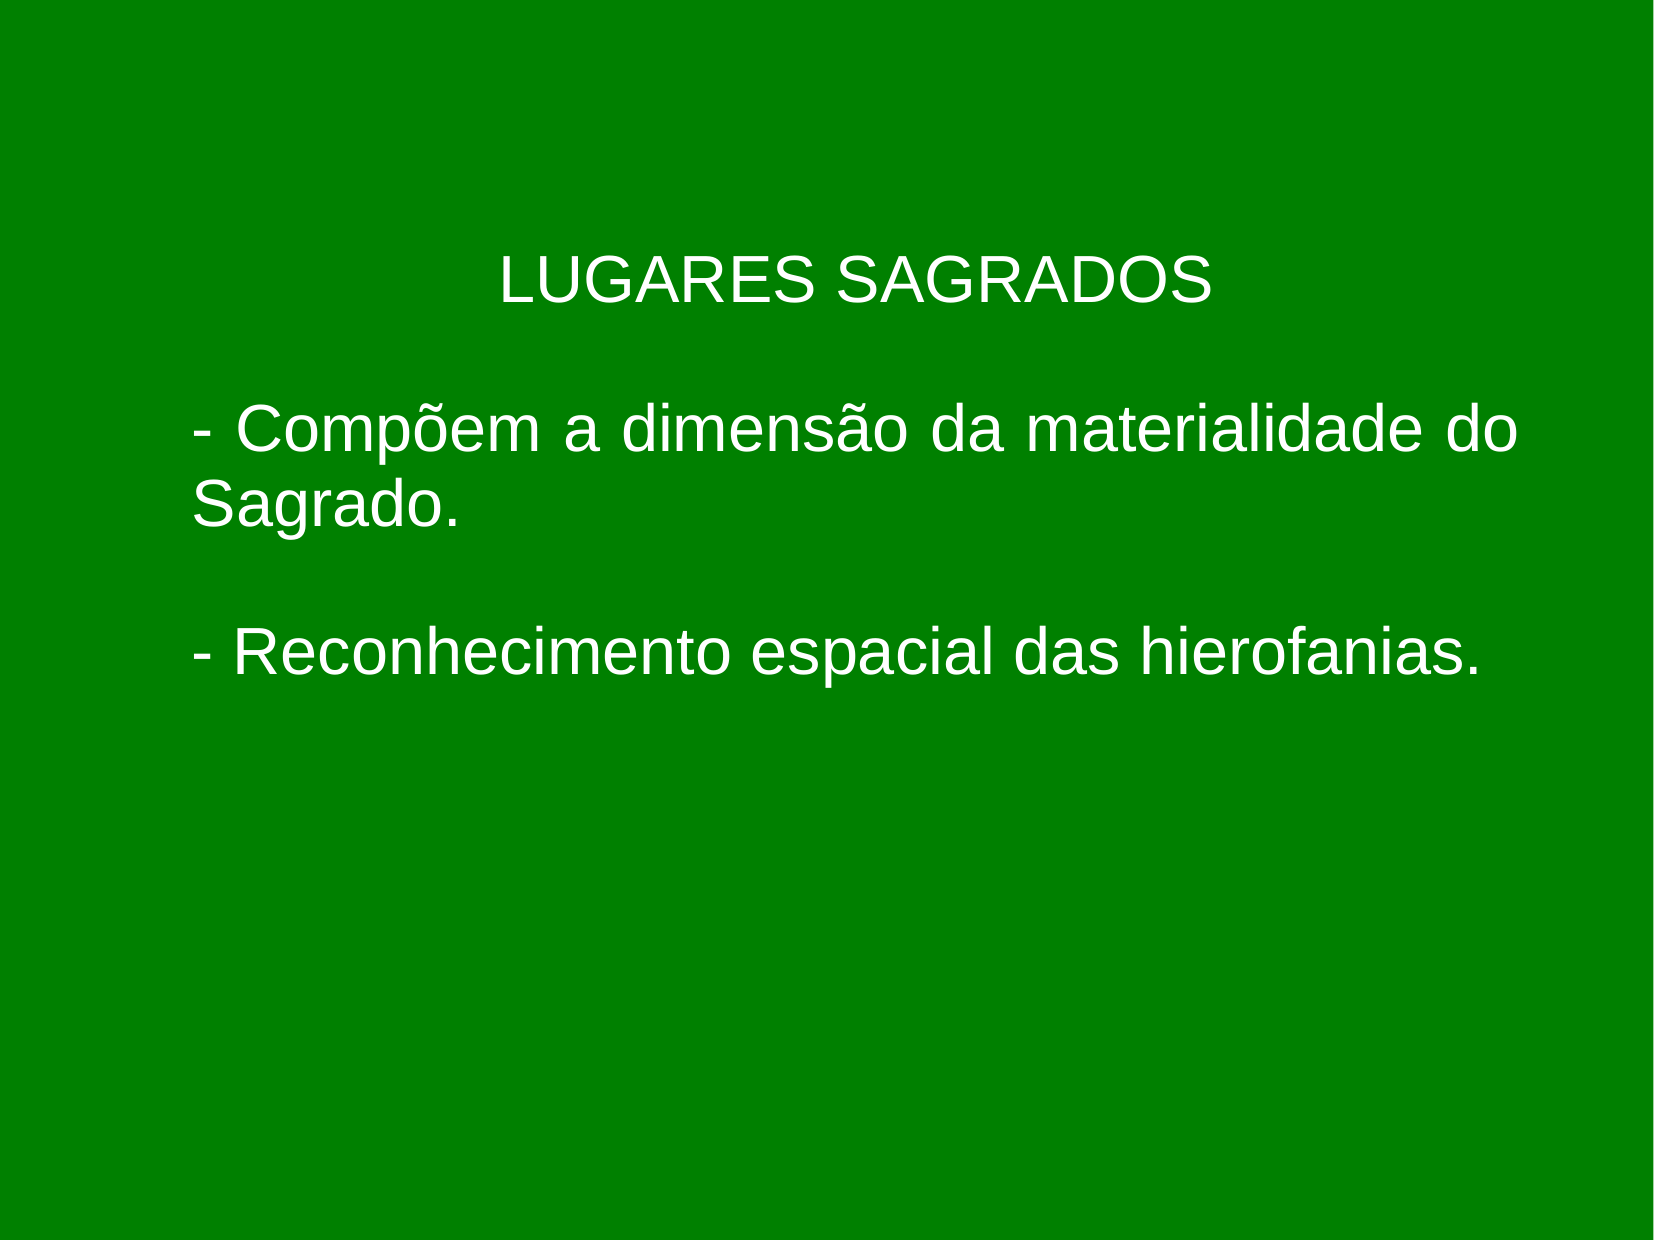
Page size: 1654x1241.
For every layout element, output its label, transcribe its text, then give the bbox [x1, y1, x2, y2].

text_box LUGARES SAGRADOS - Compõem a dimensão da materialidade do Sagrado. - Reconhecimento espacial das hierofanias. [177, 236, 1536, 775]
